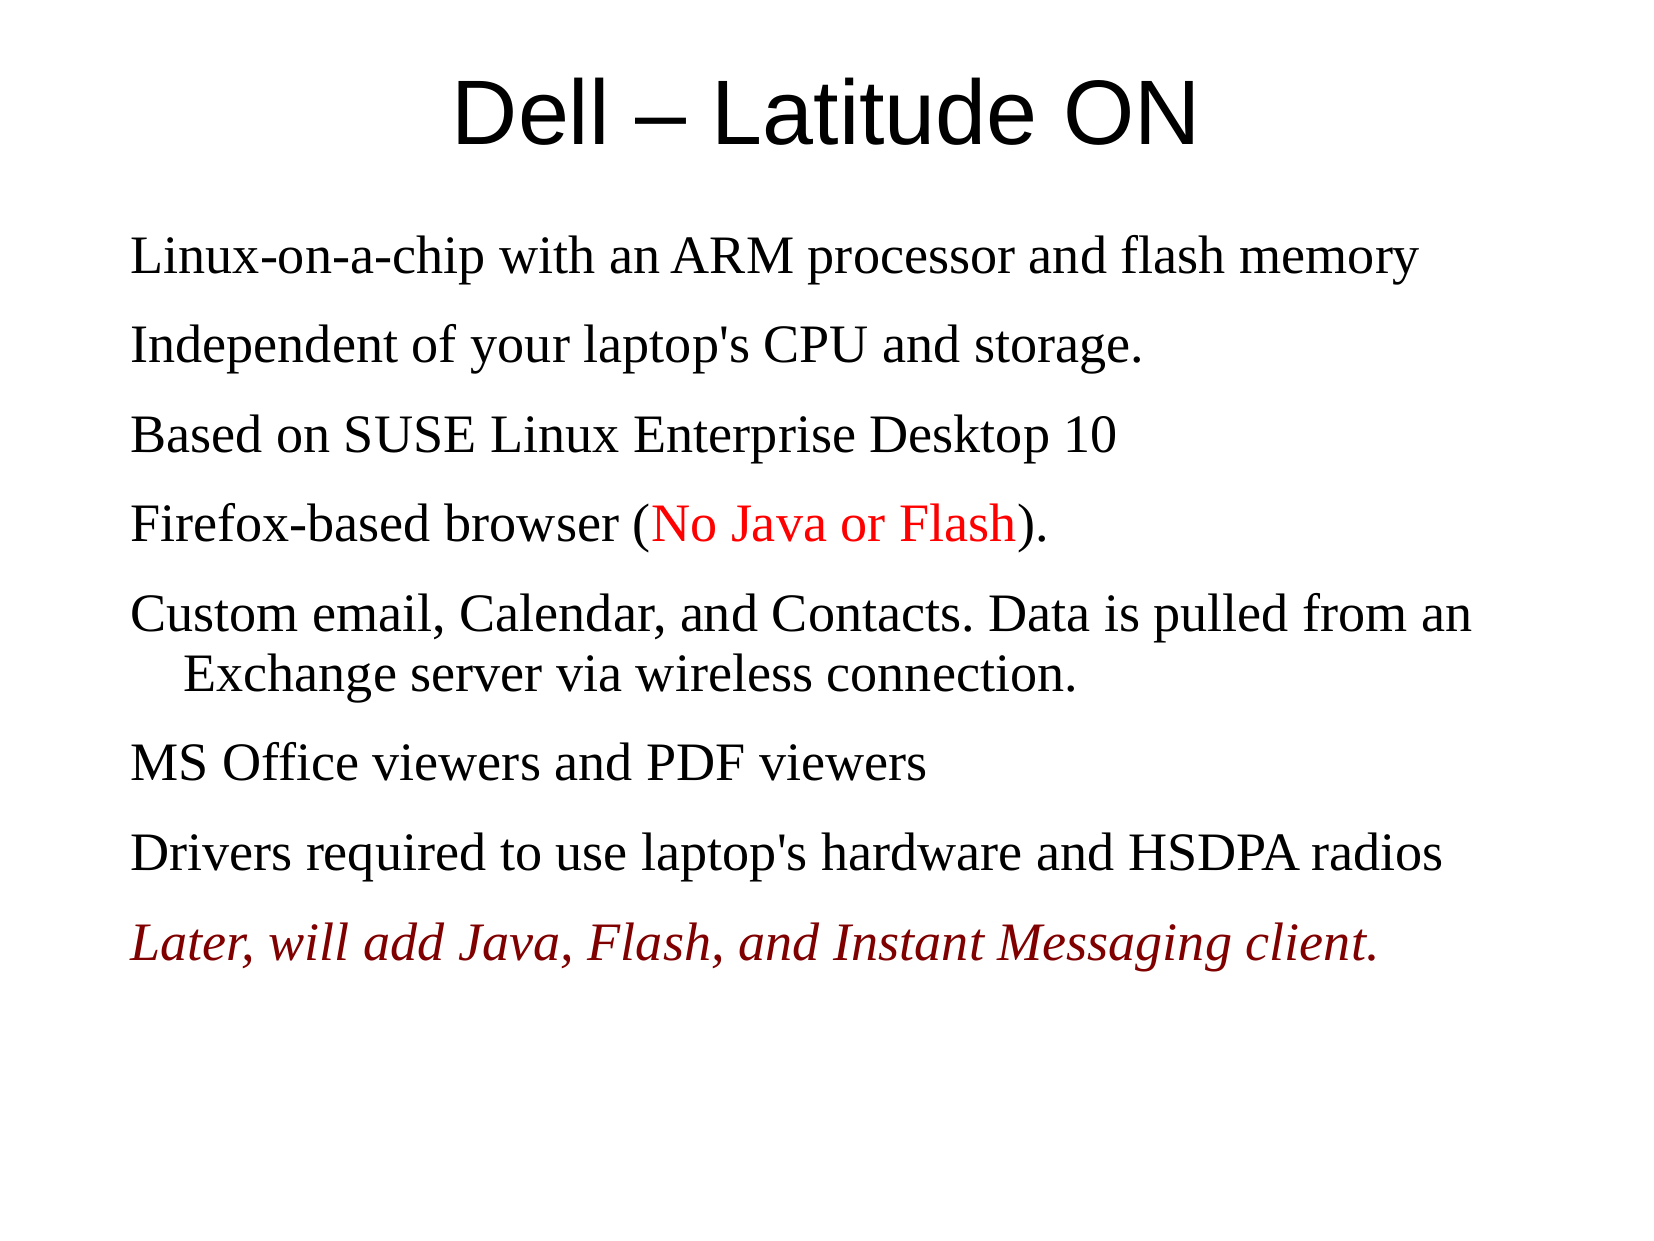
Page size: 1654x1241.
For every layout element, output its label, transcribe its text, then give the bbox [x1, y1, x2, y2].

list Linux-on-a-chip with an ARM processor and flash memory Independent of your laptop's CPU and storage. Based on SUSE Linux Enterprise Desktop 10 Firefox-based browser (No Java or Flash). Custom email, Calendar, and Contacts. Data is pulled from an Exchange server via wireless connection. MS Office viewers and PDF viewers Drivers required to use laptop's hardware and HSDPA radios Later, will add Java, Flash, and Instant Messaging client. [112, 225, 1601, 1029]
title Dell – Latitude ON [82, 39, 1571, 188]
